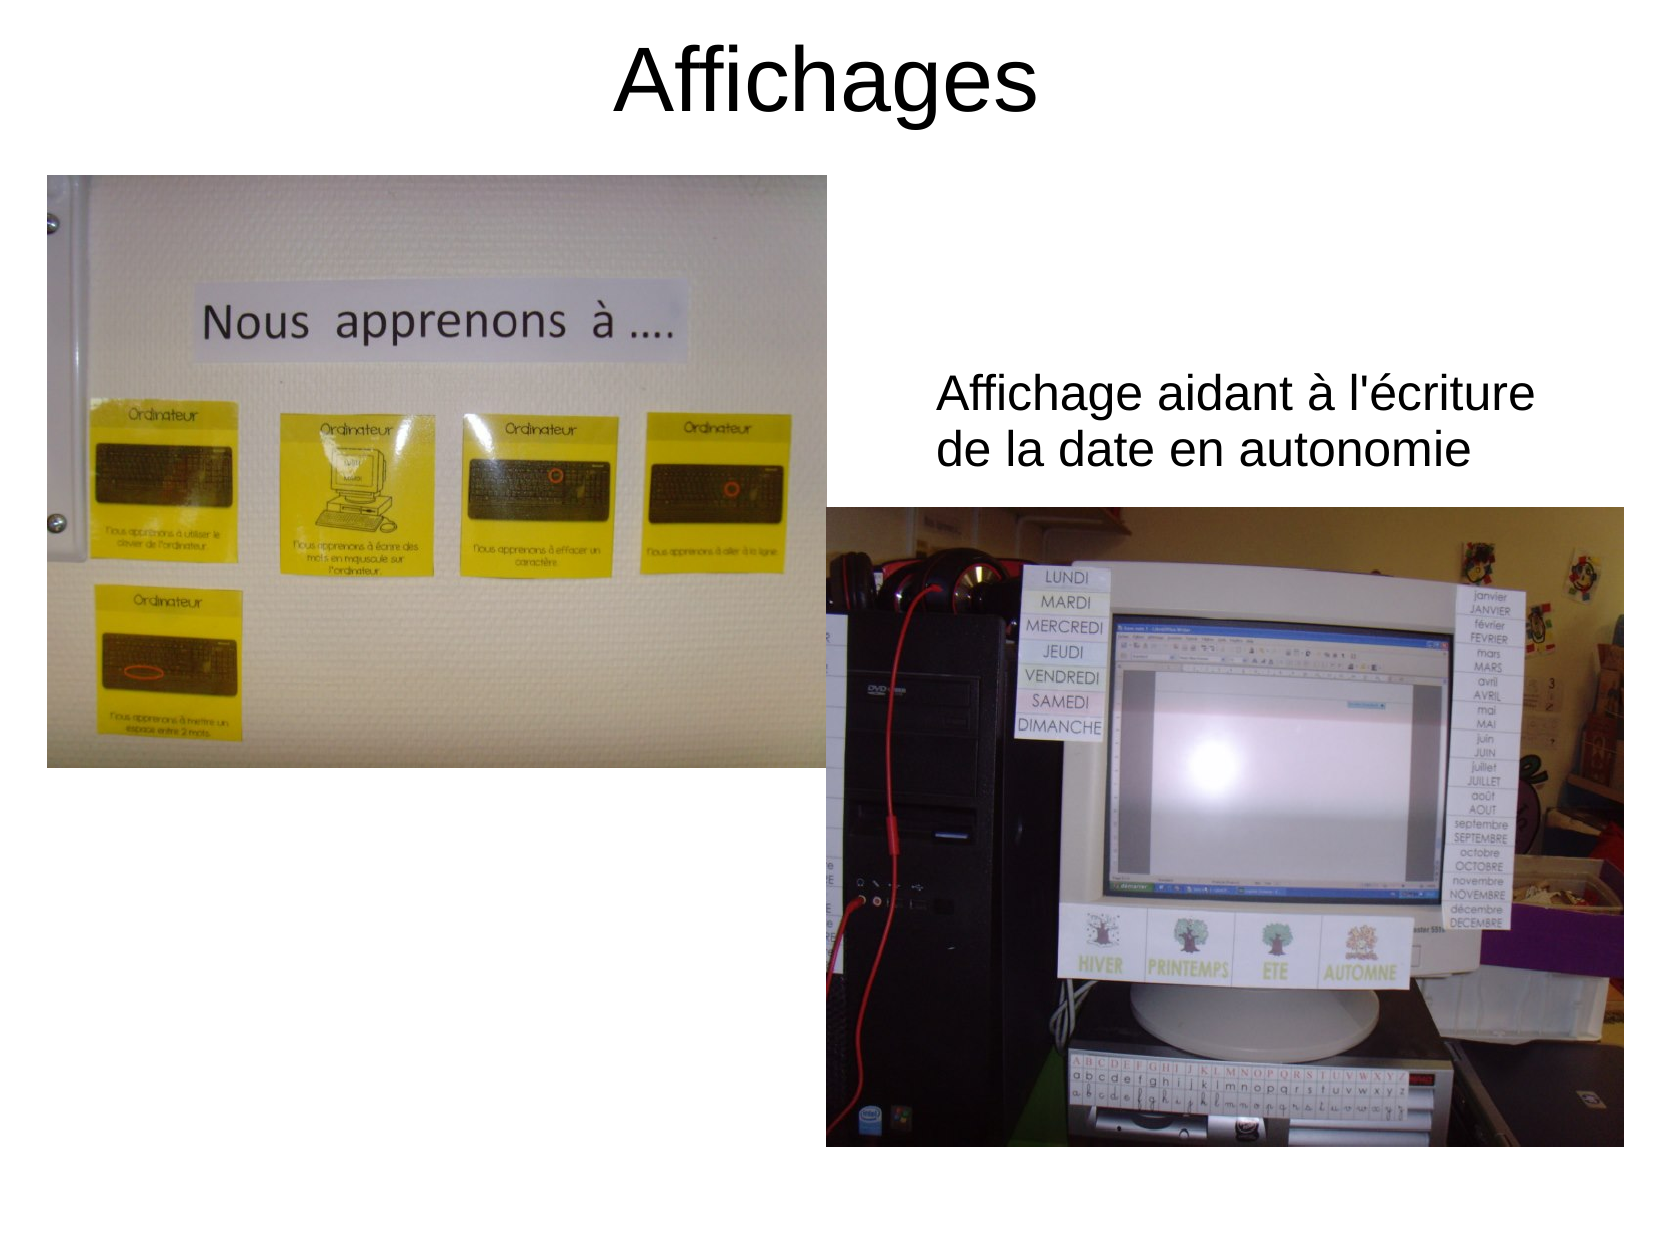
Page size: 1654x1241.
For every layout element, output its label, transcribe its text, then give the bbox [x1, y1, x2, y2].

text_box Affichage aidant à l'écriture de la date en autonomie [921, 357, 1595, 486]
title Affichages [82, 0, 1571, 184]
picture [47, 175, 1624, 1147]
